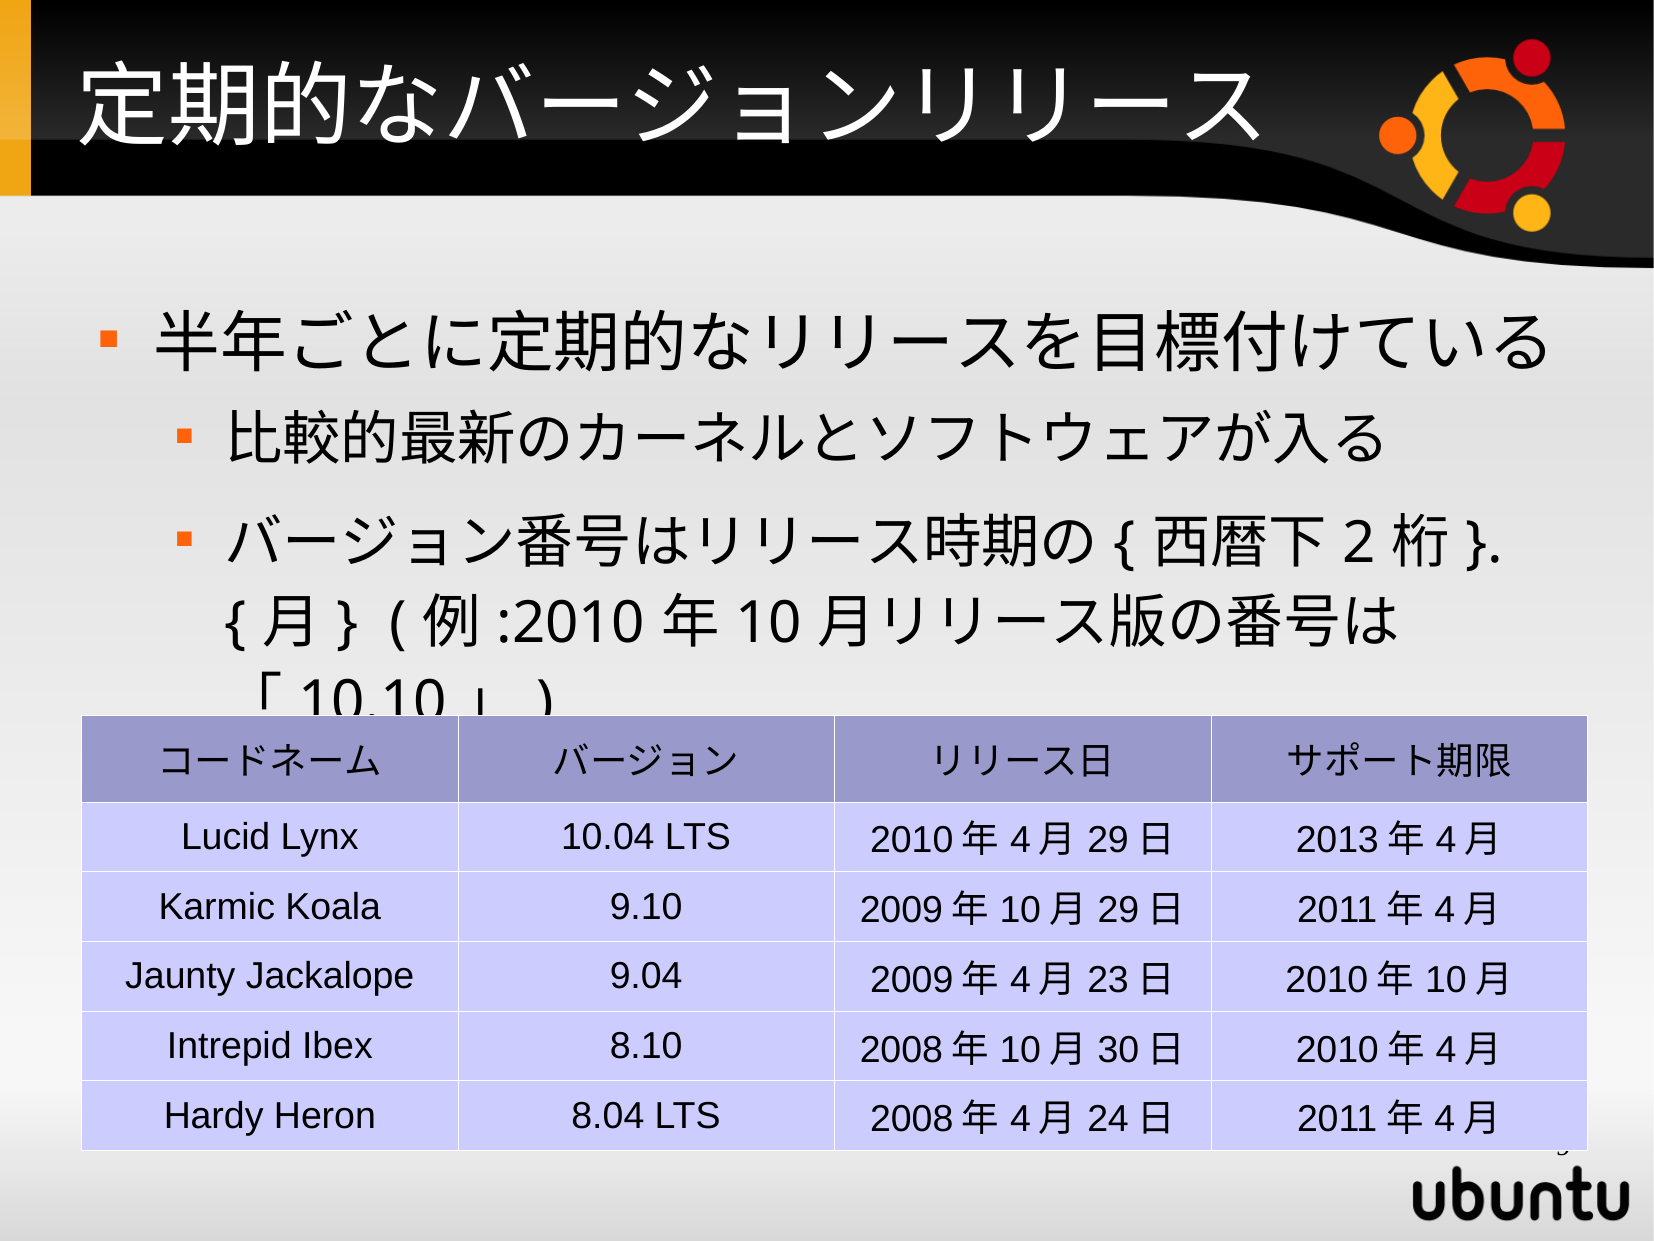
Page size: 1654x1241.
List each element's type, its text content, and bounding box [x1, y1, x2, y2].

table_cell Karmic Koala [82, 872, 458, 941]
table_cell 10.04 LTS [459, 803, 834, 871]
table_cell 2013年4月 [1212, 803, 1587, 871]
table_cell 2011年4月 [1212, 872, 1587, 941]
table_header バージョン [459, 716, 834, 802]
table_cell 2008年4月24日 [835, 1081, 1211, 1150]
title 定期的なバージョンリリース [76, 7, 1565, 200]
table_cell Hardy Heron [82, 1081, 458, 1150]
table_cell 9.10 [459, 872, 834, 941]
table_cell 2009年10月29日 [835, 872, 1211, 941]
table_header コードネーム [82, 716, 458, 802]
table_cell 2010年10月 [1212, 942, 1587, 1011]
table_cell 8.10 [459, 1012, 834, 1080]
table_cell 2009年4月23日 [835, 942, 1211, 1011]
table_cell Jaunty Jackalope [82, 942, 458, 1011]
table_cell 2010年4月 [1212, 1012, 1587, 1080]
picture [0, 0, 1654, 1241]
table_cell 8.04 LTS [459, 1081, 834, 1150]
table_cell 2010年4月29日 [835, 803, 1211, 871]
table_cell 2011年4月 [1212, 1081, 1587, 1150]
table_cell 2008年10月30日 [835, 1012, 1211, 1080]
table_header サポート期限 [1212, 716, 1587, 802]
list 半年ごとに定期的なリリースを目標付けている 比較的最新のカーネルとソフトウェアが入る バージョン番号はリリース時期の{西暦下2桁}.{月} (例:2010年10月リリース版の番号は「10.10」) [82, 295, 1571, 650]
table_header リリース日 [835, 716, 1211, 802]
table_cell Intrepid Ibex [82, 1012, 458, 1080]
table_cell Lucid Lynx [82, 803, 458, 871]
table_cell 9.04 [459, 942, 834, 1011]
